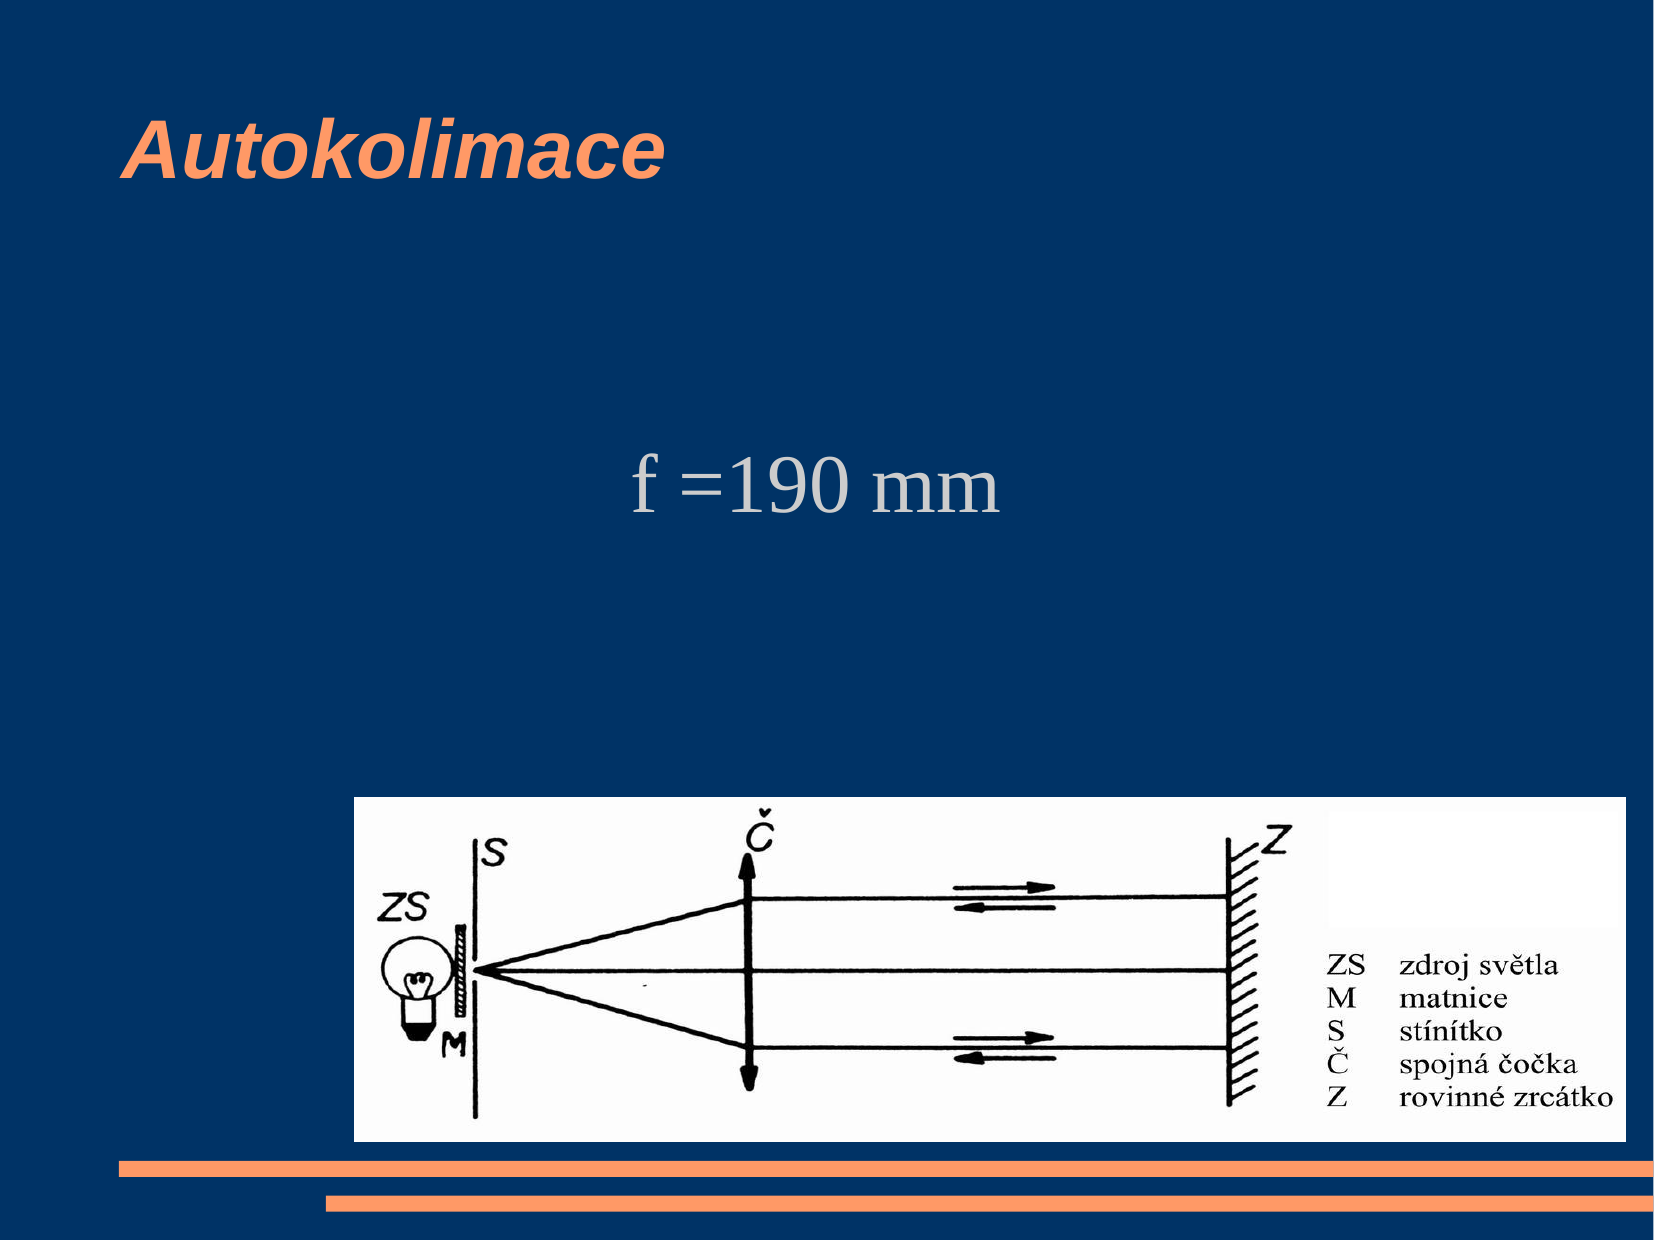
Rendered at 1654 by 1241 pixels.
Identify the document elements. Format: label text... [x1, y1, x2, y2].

picture [354, 797, 1626, 1142]
subtitle f =190 mm [96, 265, 1536, 705]
title Autokolimace [121, 46, 1534, 254]
